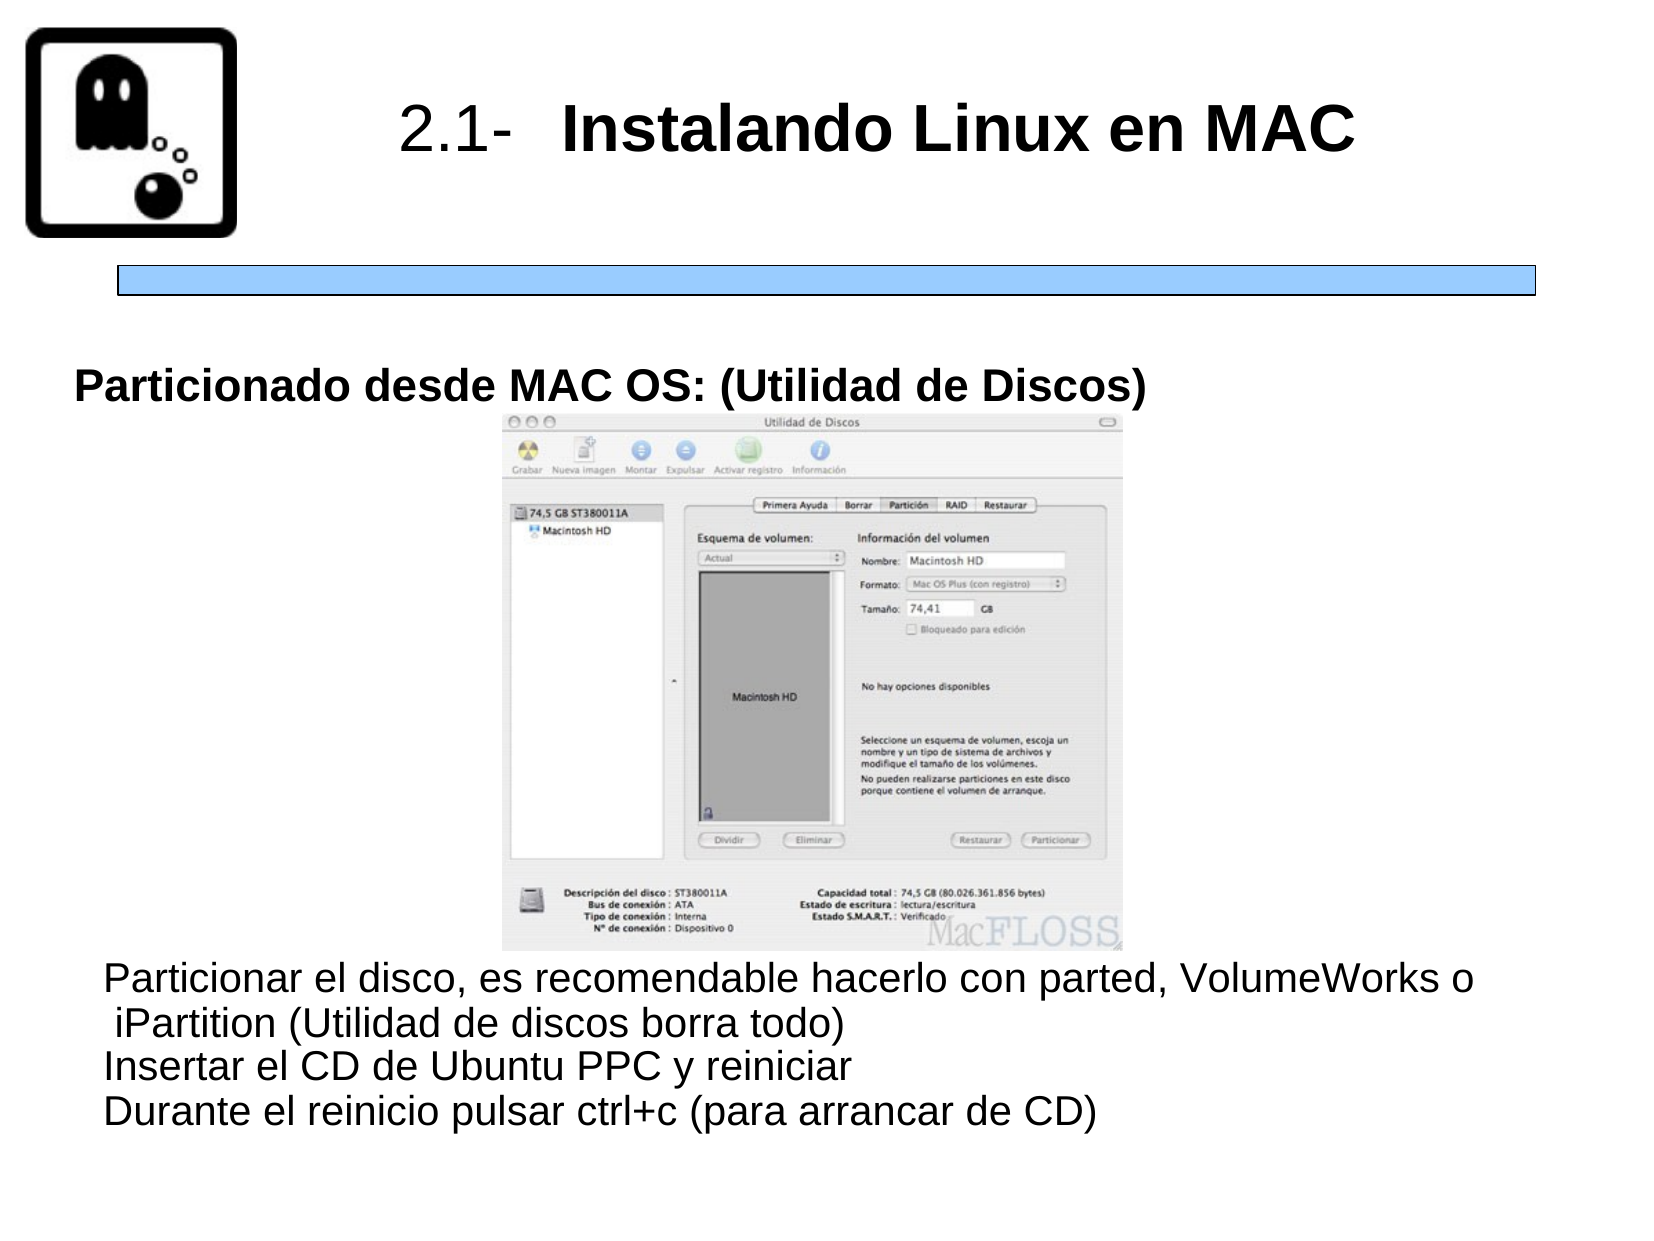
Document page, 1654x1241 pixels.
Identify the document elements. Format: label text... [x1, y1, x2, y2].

picture [502, 413, 1123, 951]
text_box [118, 265, 1536, 296]
text_box Particionado desde MAC OS: (Utilidad de Discos)‏ [59, 354, 1536, 421]
picture [24, 27, 237, 238]
text_box Instalando Linux en MAC [473, 88, 1447, 148]
text_box Particionar el disco, es recomendable hacerlo con parted, VolumeWorks o iPartition (Utilidad de discos borra todo)‏ Insertar el CD de Ubuntu PPC y reiniciar Durante el reinicio pulsar ctrl+c (para arrancar de CD)‏ [88, 950, 1556, 1152]
text_box 2.1- [383, 88, 473, 179]
